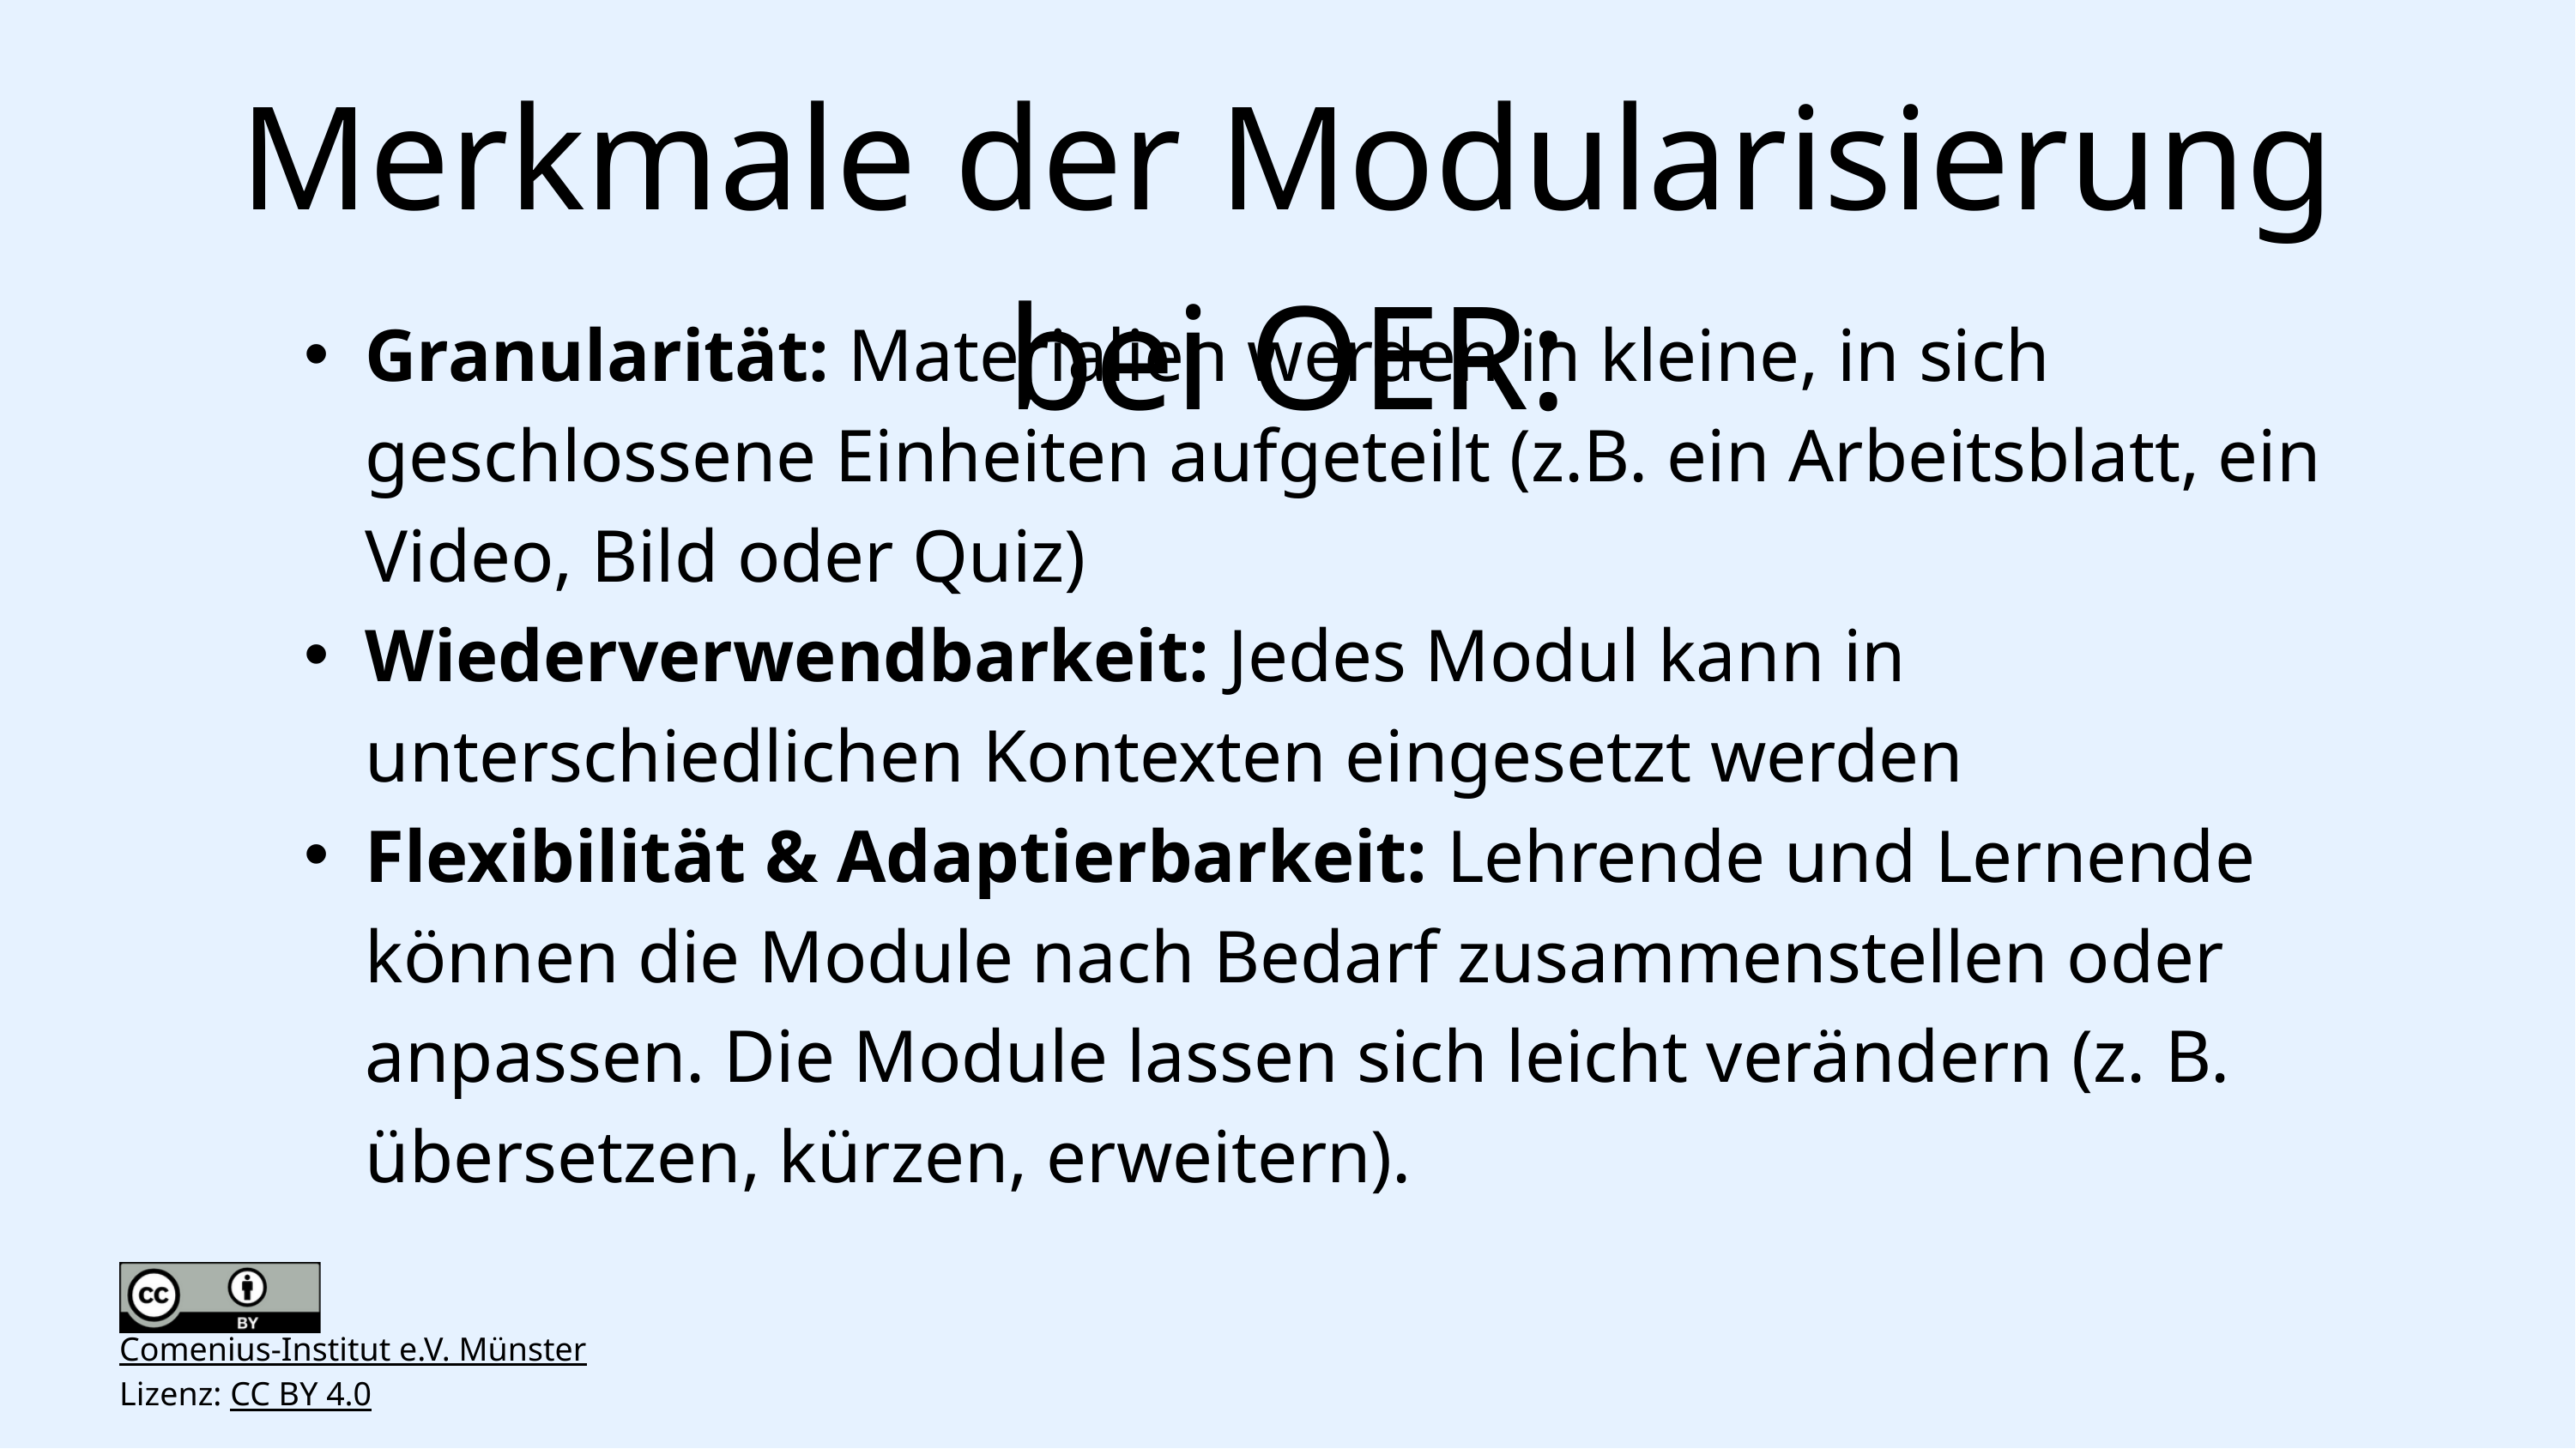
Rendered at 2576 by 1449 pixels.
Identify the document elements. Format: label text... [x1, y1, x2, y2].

text_box Merkmale der Modularisierung bei OER: [176, 37, 2399, 231]
text_box Comenius-Institut e.V. Münster Lizenz: CC BY 4.0 [119, 1327, 1378, 1416]
text_box Granularität: Materialien werden in kleine, in sich geschlossene Einheiten aufgeteilt (z.B. ein Arbeitsblatt, ein Video, Bild oder Quiz) Wiederverwendbarkeit: Jedes Modul kann in unterschiedlichen Kontexten eingesetzt werden Flexibilität & Adaptierbarkeit: Lehrende und Lernende können die Module nach Bedarf zusammenstellen oder anpassen. Die Module lassen sich leicht verändern (z. B. übersetzen, kürzen, erweitern). [243, 196, 2431, 1383]
text_box [119, 1262, 321, 1327]
